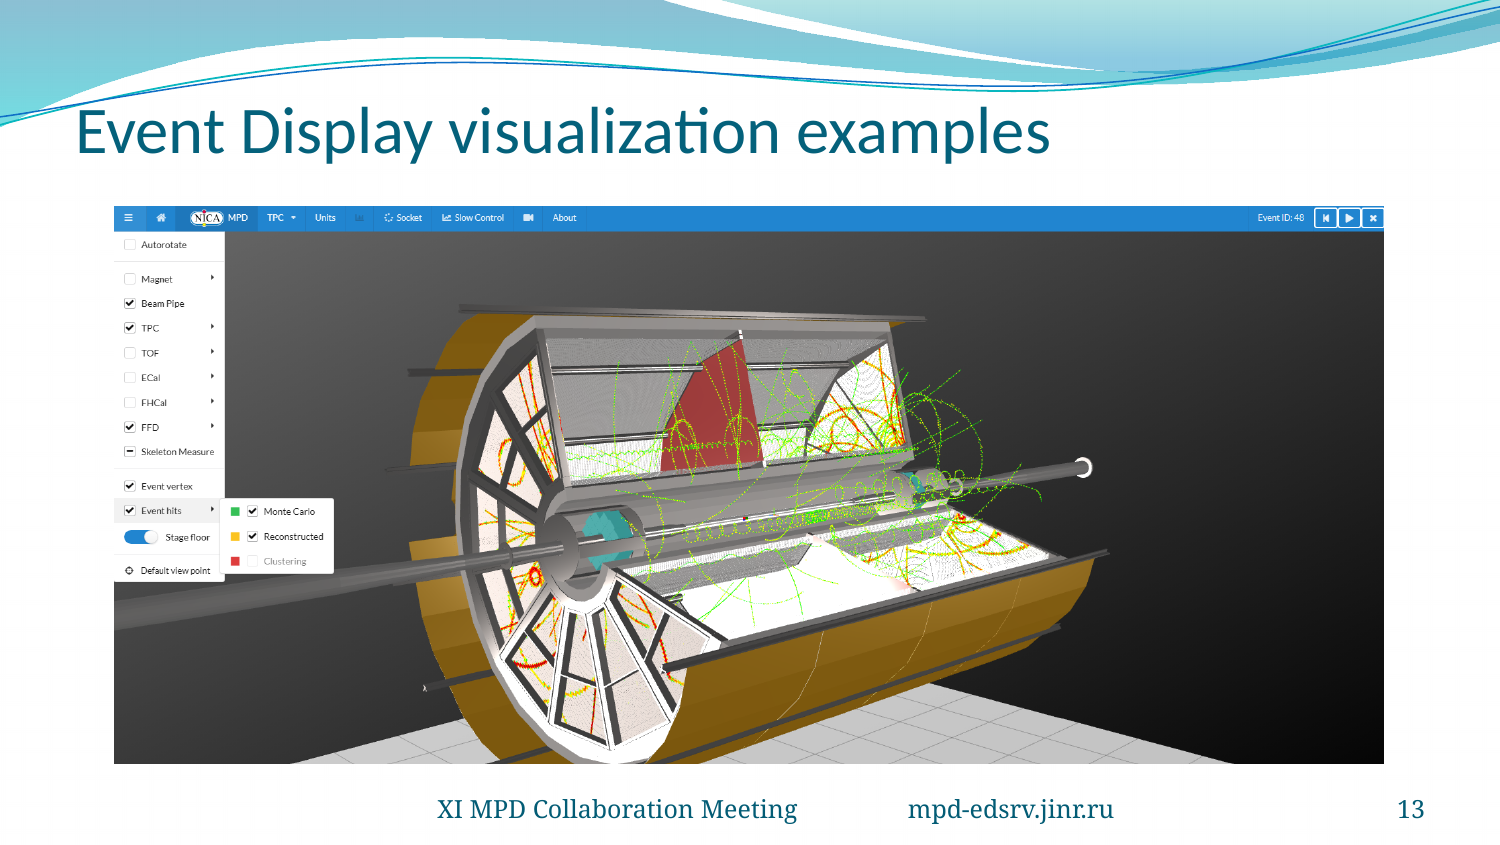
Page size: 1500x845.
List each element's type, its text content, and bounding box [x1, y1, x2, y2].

title Event Display visualization examples [75, 86, 1425, 188]
picture [114, 206, 1384, 765]
